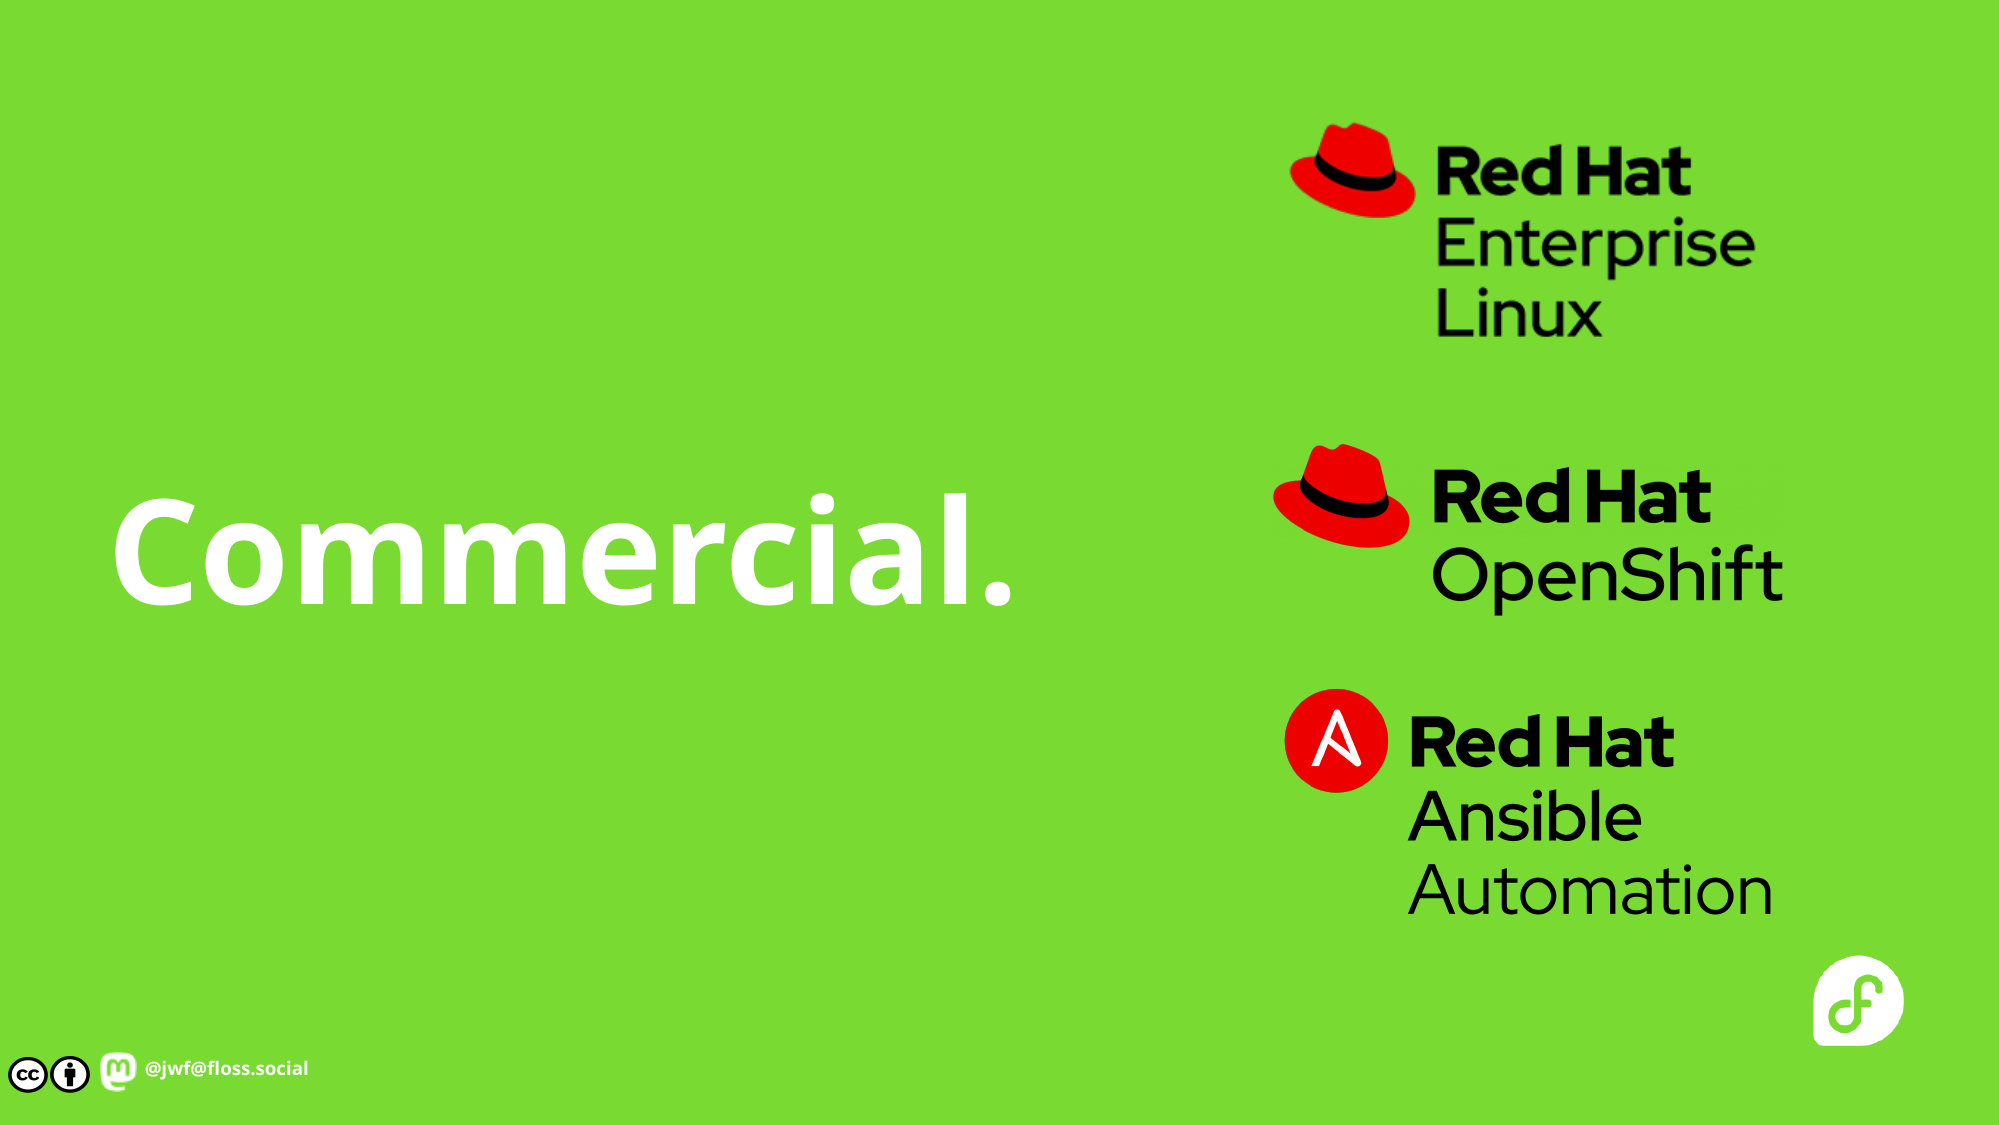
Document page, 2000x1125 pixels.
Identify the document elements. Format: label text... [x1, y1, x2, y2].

picture [1283, 687, 1772, 916]
picture [8, 1057, 48, 1093]
list @jwf@floss.social [135, 1047, 319, 1084]
picture [1272, 442, 1784, 617]
picture [1813, 955, 1904, 1046]
picture [50, 1056, 90, 1093]
title Commercial. [107, 98, 1500, 994]
picture [1272, 85, 1784, 372]
picture [100, 1052, 137, 1092]
